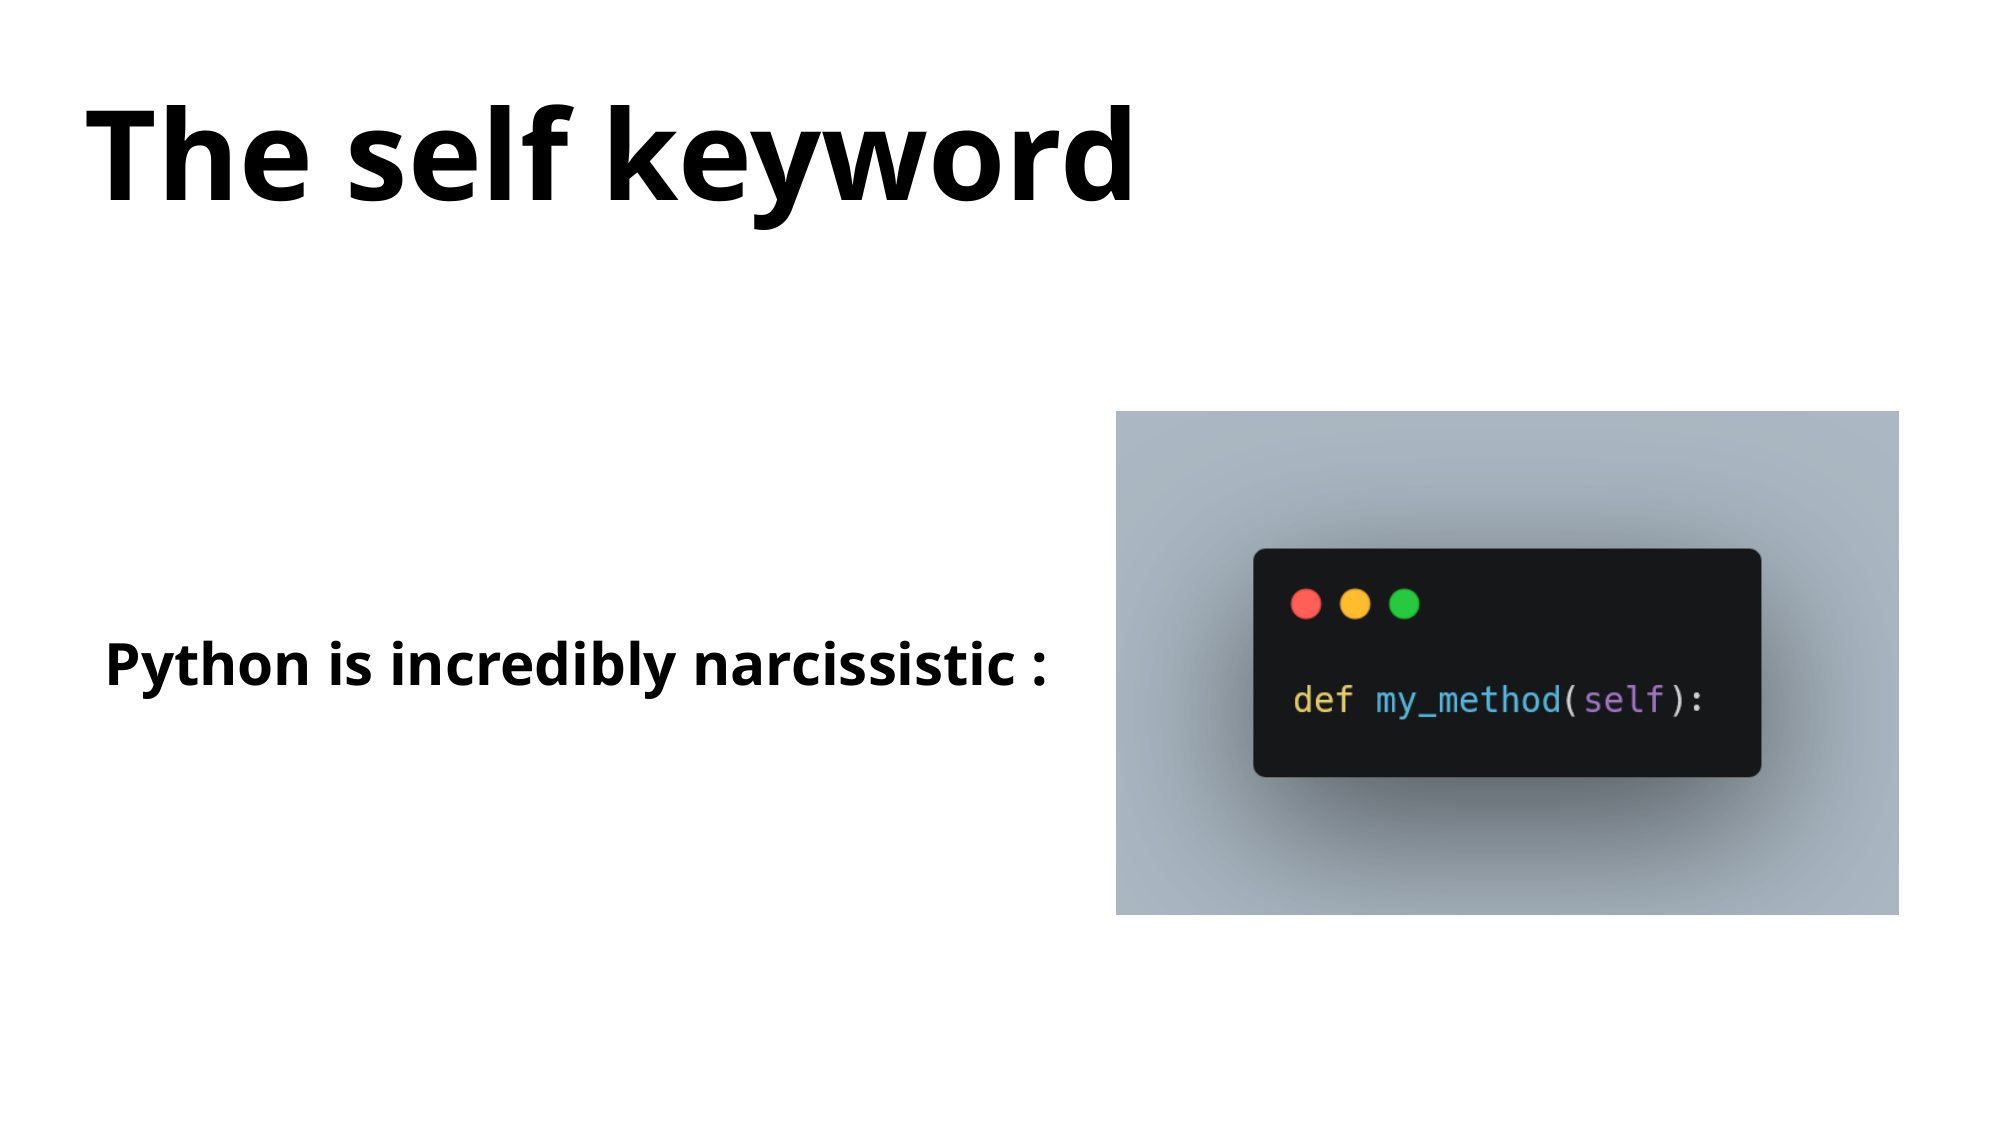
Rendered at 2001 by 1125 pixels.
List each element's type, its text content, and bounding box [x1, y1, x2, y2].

text_box Python is incredibly narcissistic : [89, 619, 1000, 706]
text_box The self keyword [69, 67, 1057, 235]
picture [1116, 411, 1899, 915]
